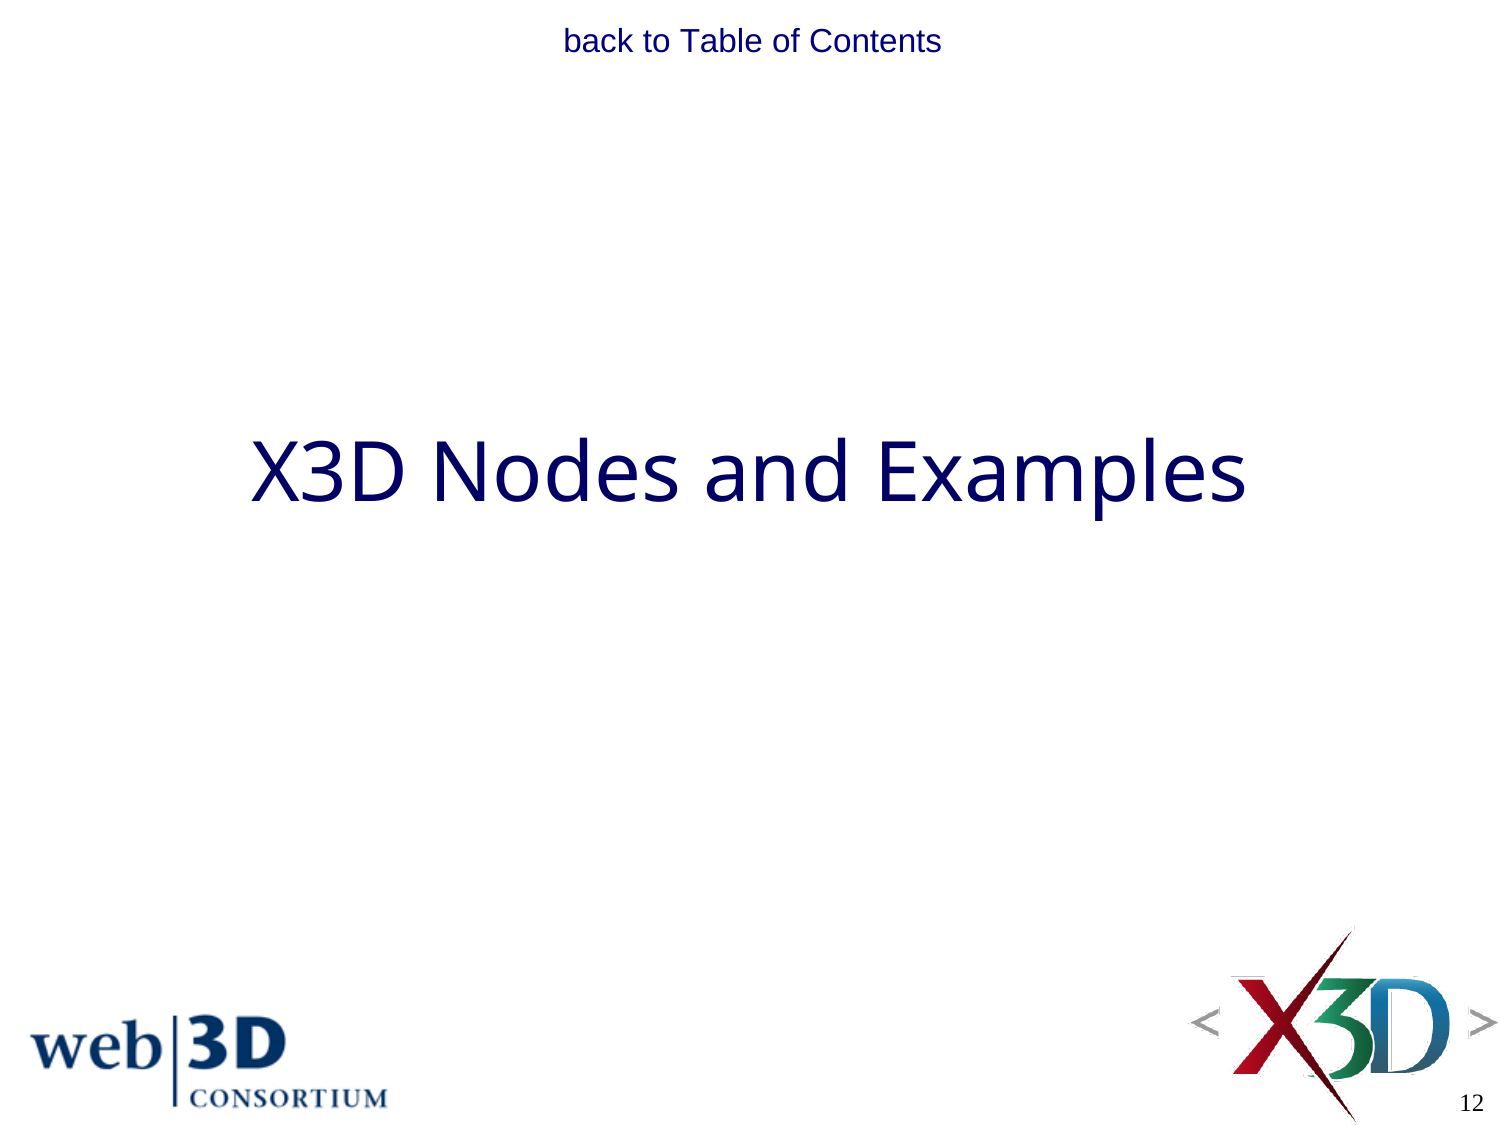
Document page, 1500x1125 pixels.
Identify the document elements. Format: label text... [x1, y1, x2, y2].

title X3D Nodes and Examples [112, 374, 1388, 563]
text_box back to Table of Contents [548, 14, 958, 68]
picture [12, 998, 413, 1118]
picture [1187, 926, 1500, 1125]
